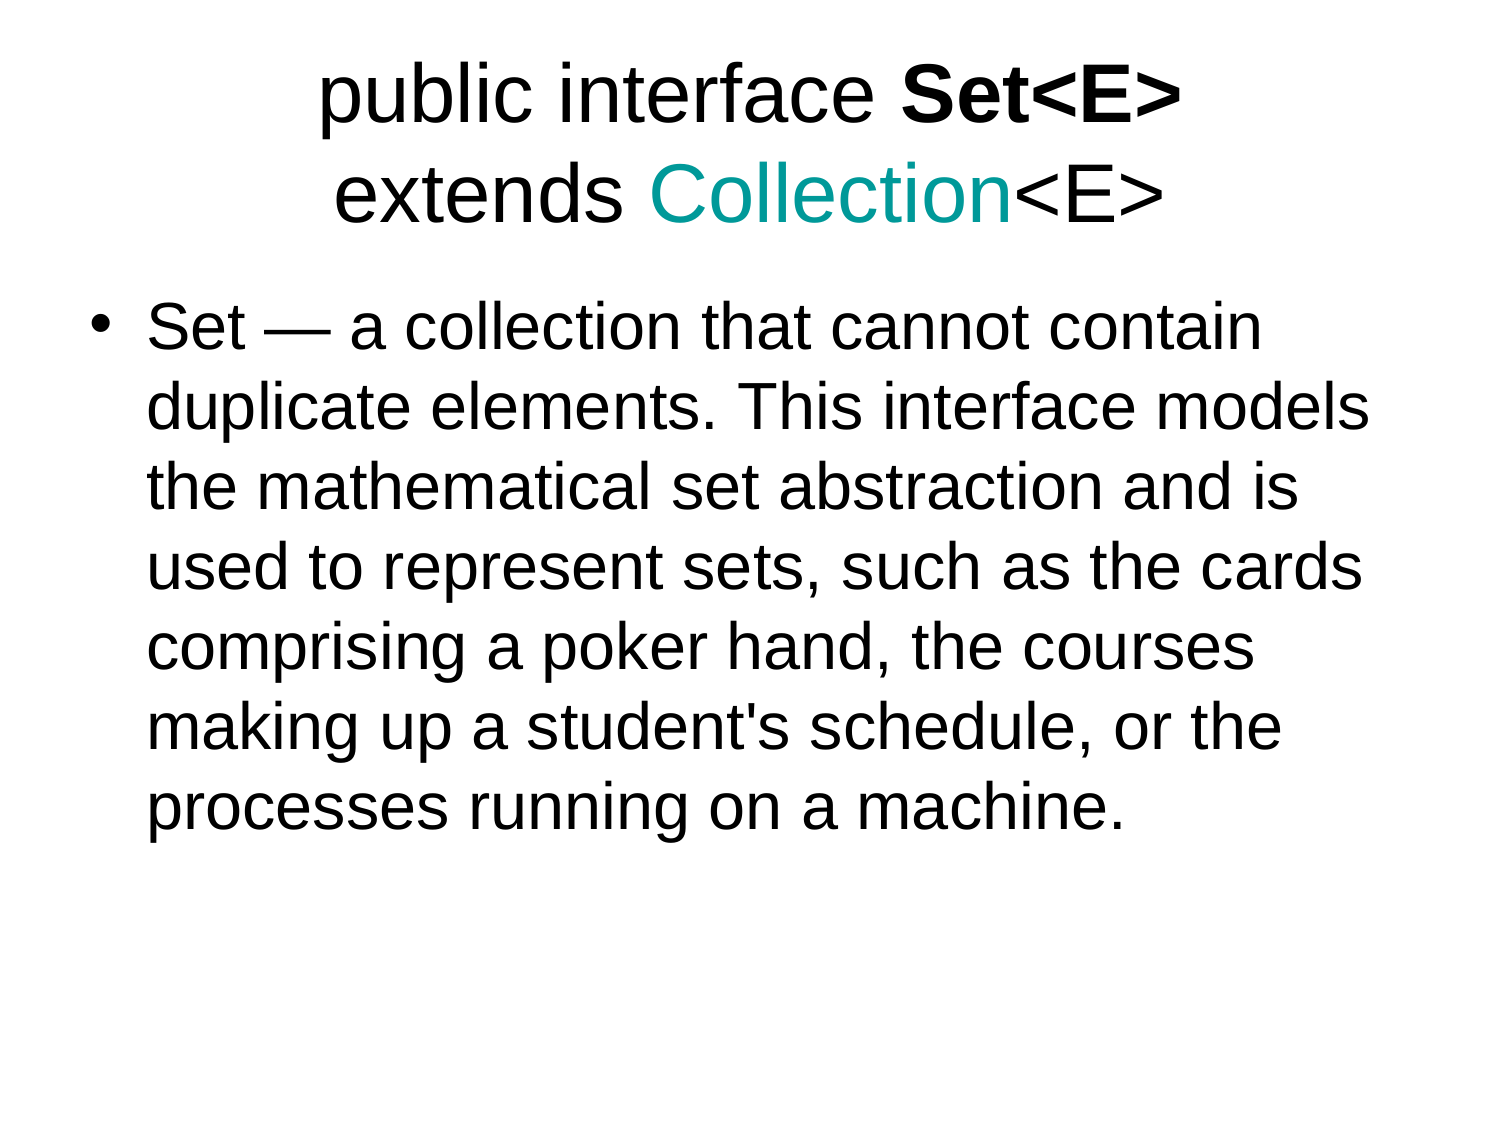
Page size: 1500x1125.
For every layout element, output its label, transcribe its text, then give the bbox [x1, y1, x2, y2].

title public interface Set<E> extends Collection<E> [75, 31, 1426, 247]
list Set — a collection that cannot contain duplicate elements. This interface models the mathematical set abstraction and is used to represent sets, such as the cards comprising a poker hand, the courses making up a student's schedule, or the processes running on a machine. [75, 275, 1426, 1006]
